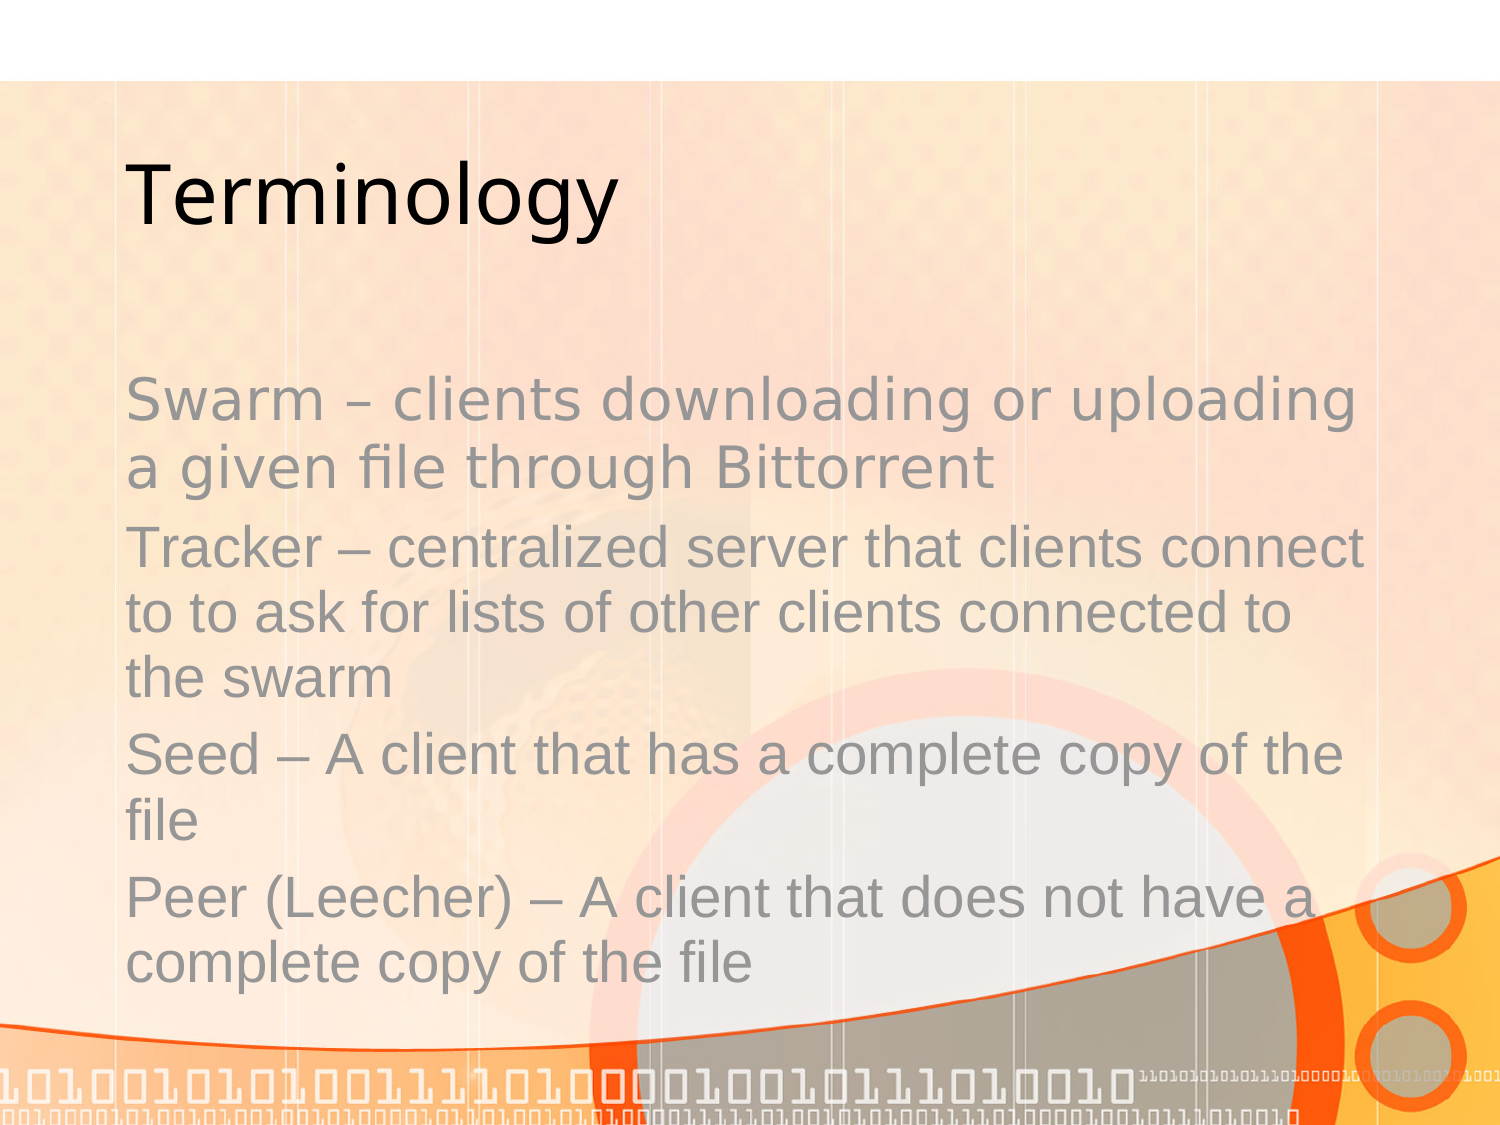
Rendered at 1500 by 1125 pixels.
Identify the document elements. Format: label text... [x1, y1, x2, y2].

title Terminology [125, 84, 1388, 300]
subtitle Swarm – clients downloading or uploading a given file through Bittorrent Tracker – centralized server that clients connect to to ask for lists of other clients connected to the swarm Seed – A client that has a complete copy of the file Peer (Leecher) – A client that does not have a complete copy of the file [125, 363, 1388, 999]
picture [0, 0, 1500, 1125]
